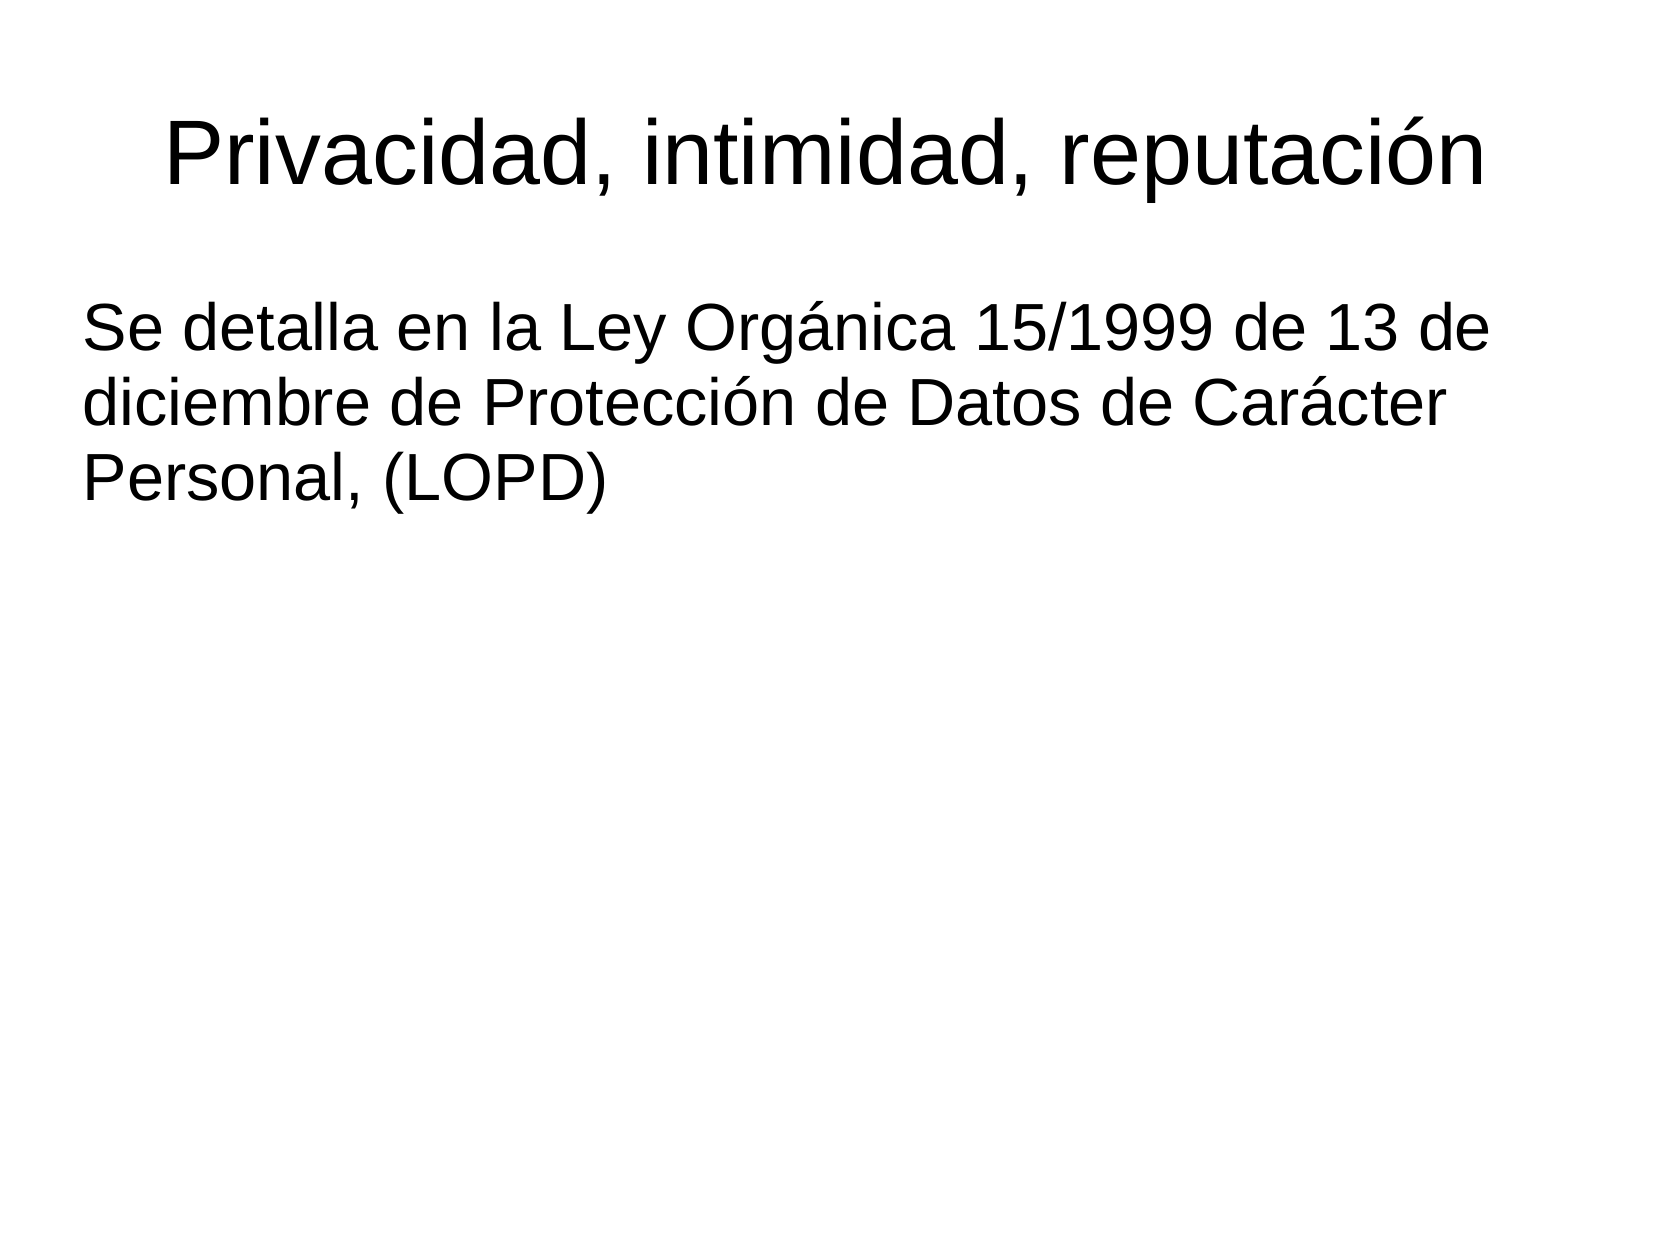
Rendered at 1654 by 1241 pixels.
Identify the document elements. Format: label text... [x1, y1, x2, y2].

list Se detalla en la Ley Orgánica 15/1999 de 13 de diciembre de Protección de Datos de Carácter Personal, (LOPD) [82, 290, 1538, 1010]
title Privacidad, intimidad, reputación [82, 49, 1571, 257]
